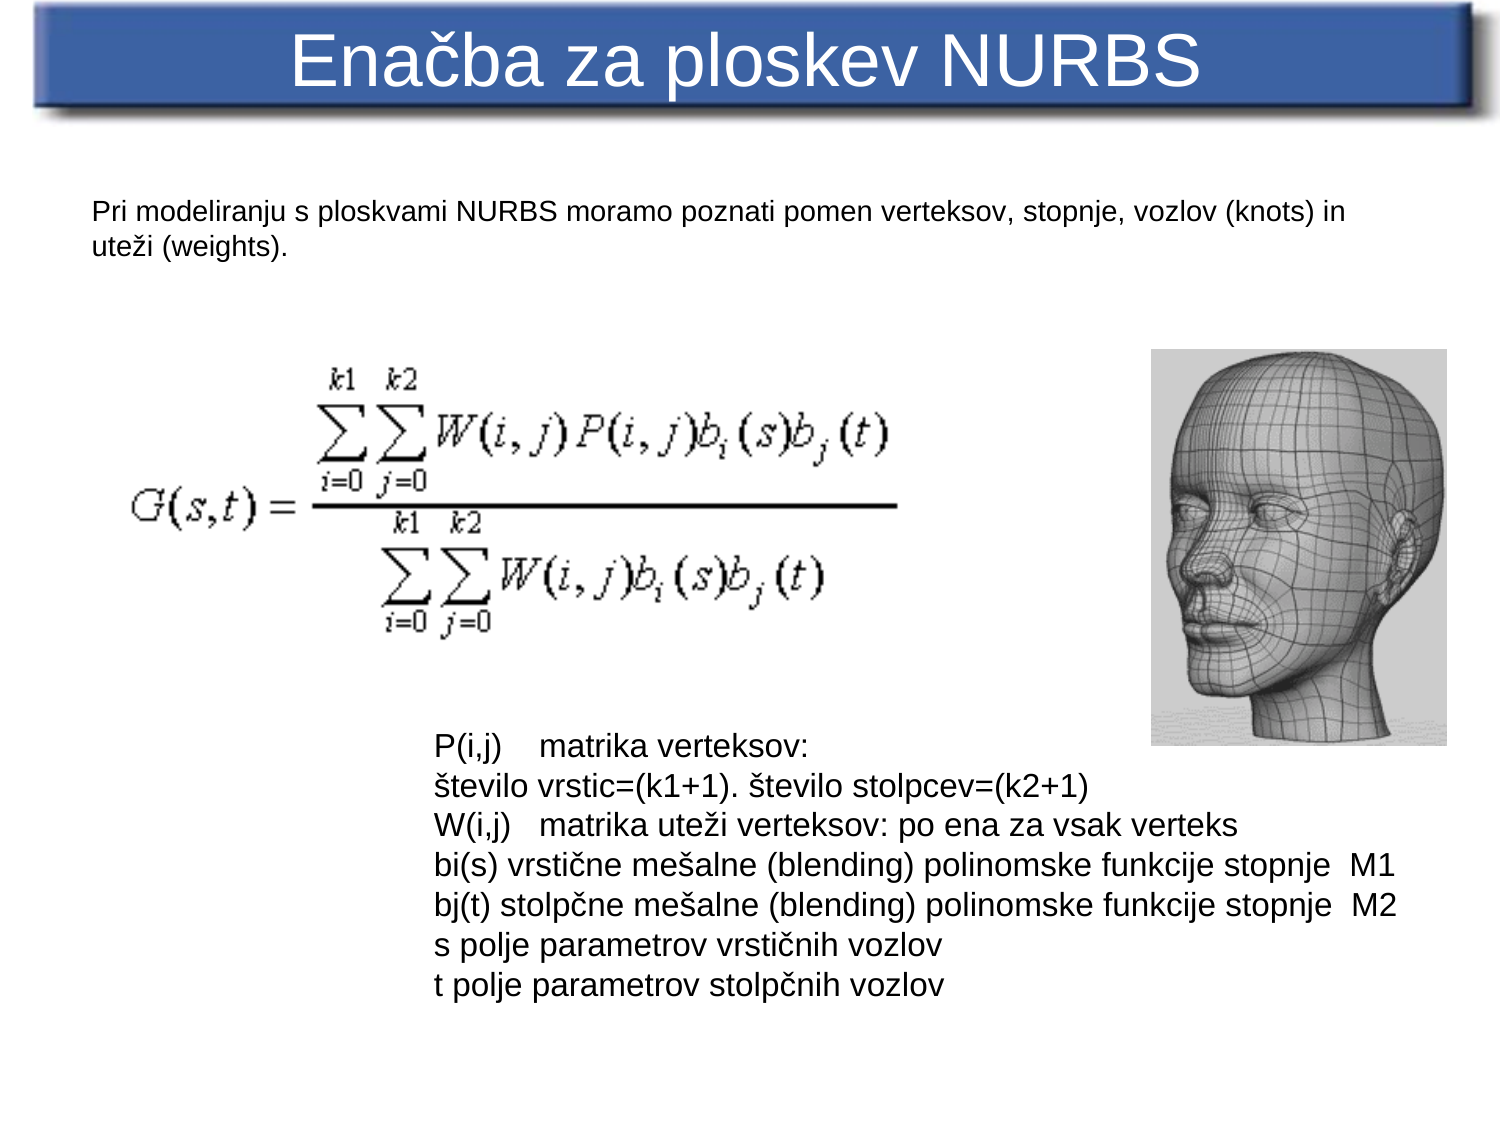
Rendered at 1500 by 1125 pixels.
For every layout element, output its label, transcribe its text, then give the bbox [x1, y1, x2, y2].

picture [1151, 349, 1447, 746]
title Enačba za ploskev NURBS [0, 0, 1493, 114]
text_box Pri modeliranju s ploskvami NURBS moramo poznati pomen verteksov, stopnje, vozlov (knots) in uteži (weights). [76, 184, 1424, 270]
picture [32, 0, 1500, 127]
picture [123, 361, 903, 651]
text_box P(i,j) matrika verteksov: število vrstic=(k1+1). število stolpcev=(k2+1) W(i,j) matrika uteži verteksov: po ena za vsak verteks bi(s) vrstične mešalne (blending) polinomske funkcije stopnje M1 bj(t) stolpčne mešalne (blending) polinomske funkcije stopnje M2 s polje parametrov vrstičnih vozlov t polje parametrov stolpčnih vozlov [419, 716, 1436, 1012]
